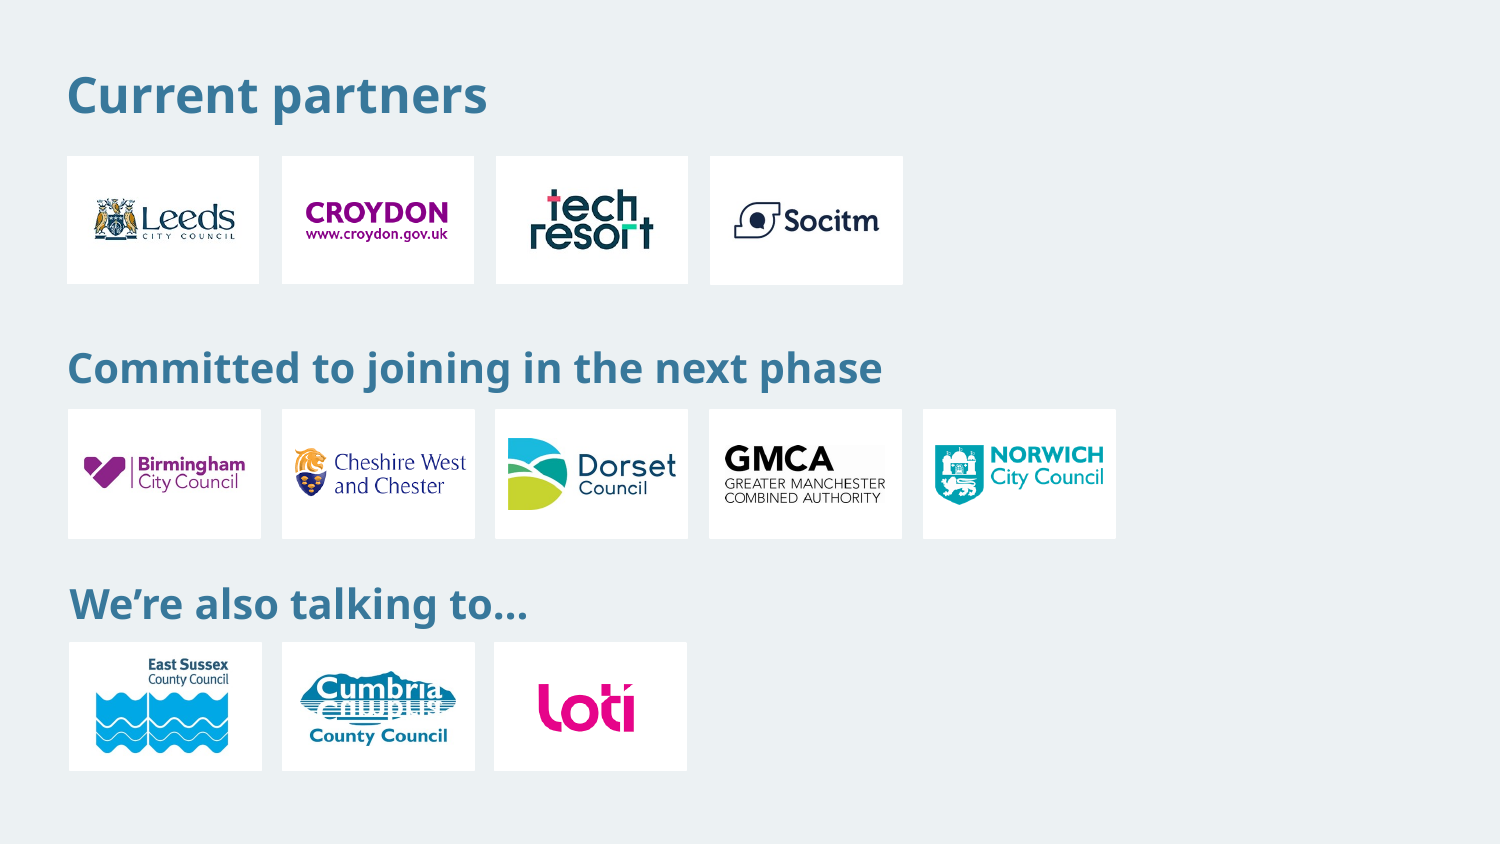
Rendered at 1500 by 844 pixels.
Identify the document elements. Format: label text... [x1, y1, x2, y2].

picture [80, 427, 248, 521]
picture [282, 156, 474, 284]
text_box [494, 643, 687, 771]
picture [508, 438, 676, 510]
picture [300, 671, 456, 746]
text_box [710, 156, 903, 284]
title We’re also talking to… [54, 562, 1453, 644]
picture [496, 156, 688, 284]
text_box [923, 410, 1116, 538]
text_box [709, 410, 902, 538]
text_box [282, 643, 474, 771]
picture [725, 445, 885, 503]
text_box [70, 643, 262, 771]
picture [935, 445, 1103, 505]
picture [728, 193, 885, 247]
title Committed to joining in the next phase [51, 326, 1450, 408]
text_box [496, 410, 688, 538]
text_box [68, 410, 261, 538]
picture [509, 653, 663, 762]
picture [91, 652, 233, 761]
text_box [282, 410, 474, 538]
picture [291, 422, 470, 522]
title Current partners [51, 48, 1449, 157]
picture [67, 156, 259, 284]
